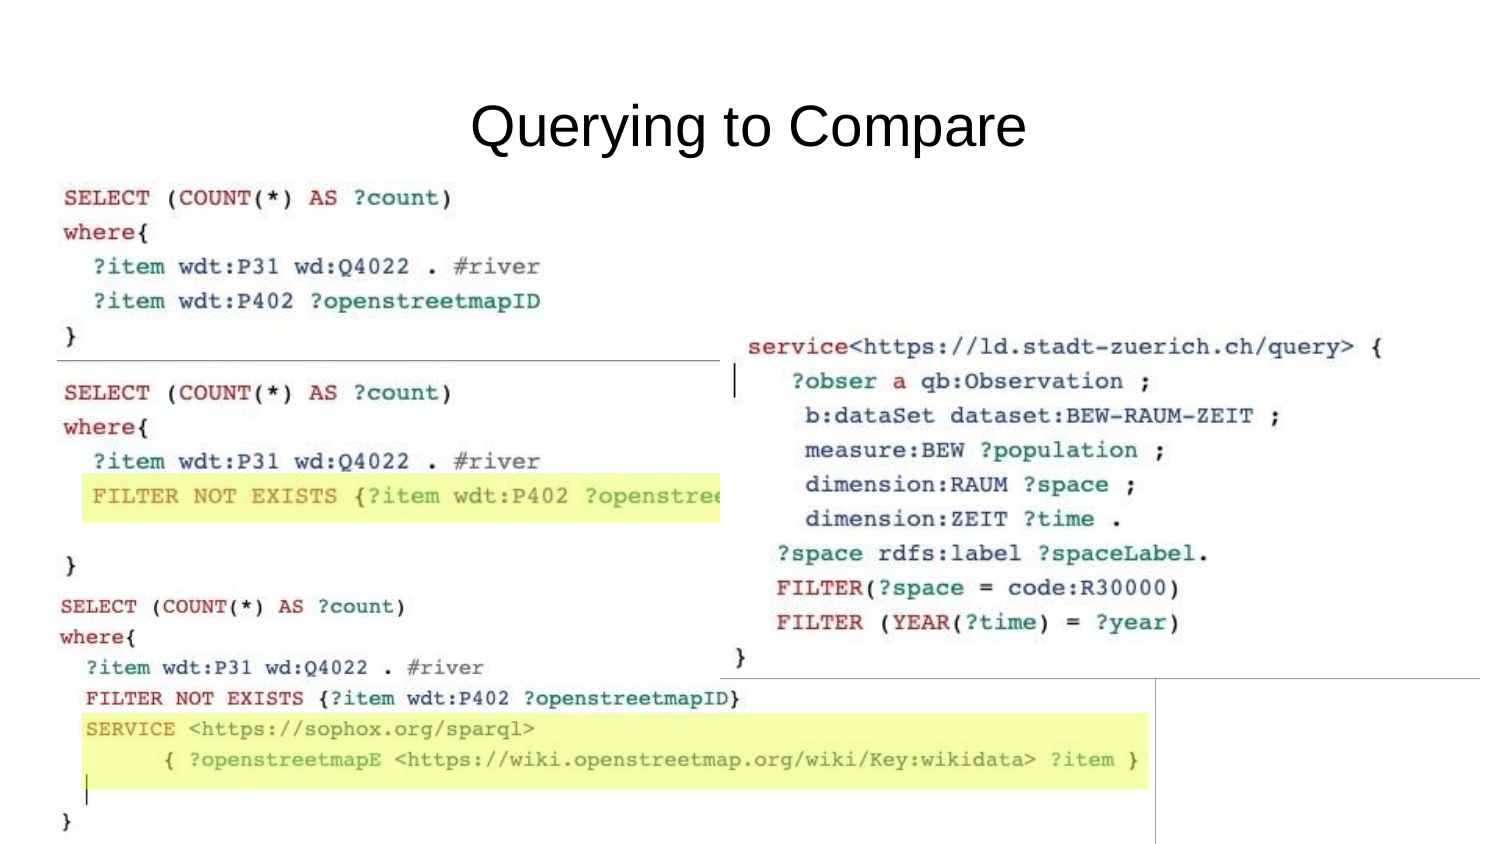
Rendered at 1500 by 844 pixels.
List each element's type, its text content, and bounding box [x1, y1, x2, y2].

text_box [81, 473, 720, 523]
title Querying to Compare [51, 72, 1449, 167]
text_box [81, 712, 1149, 790]
picture [57, 166, 1482, 844]
